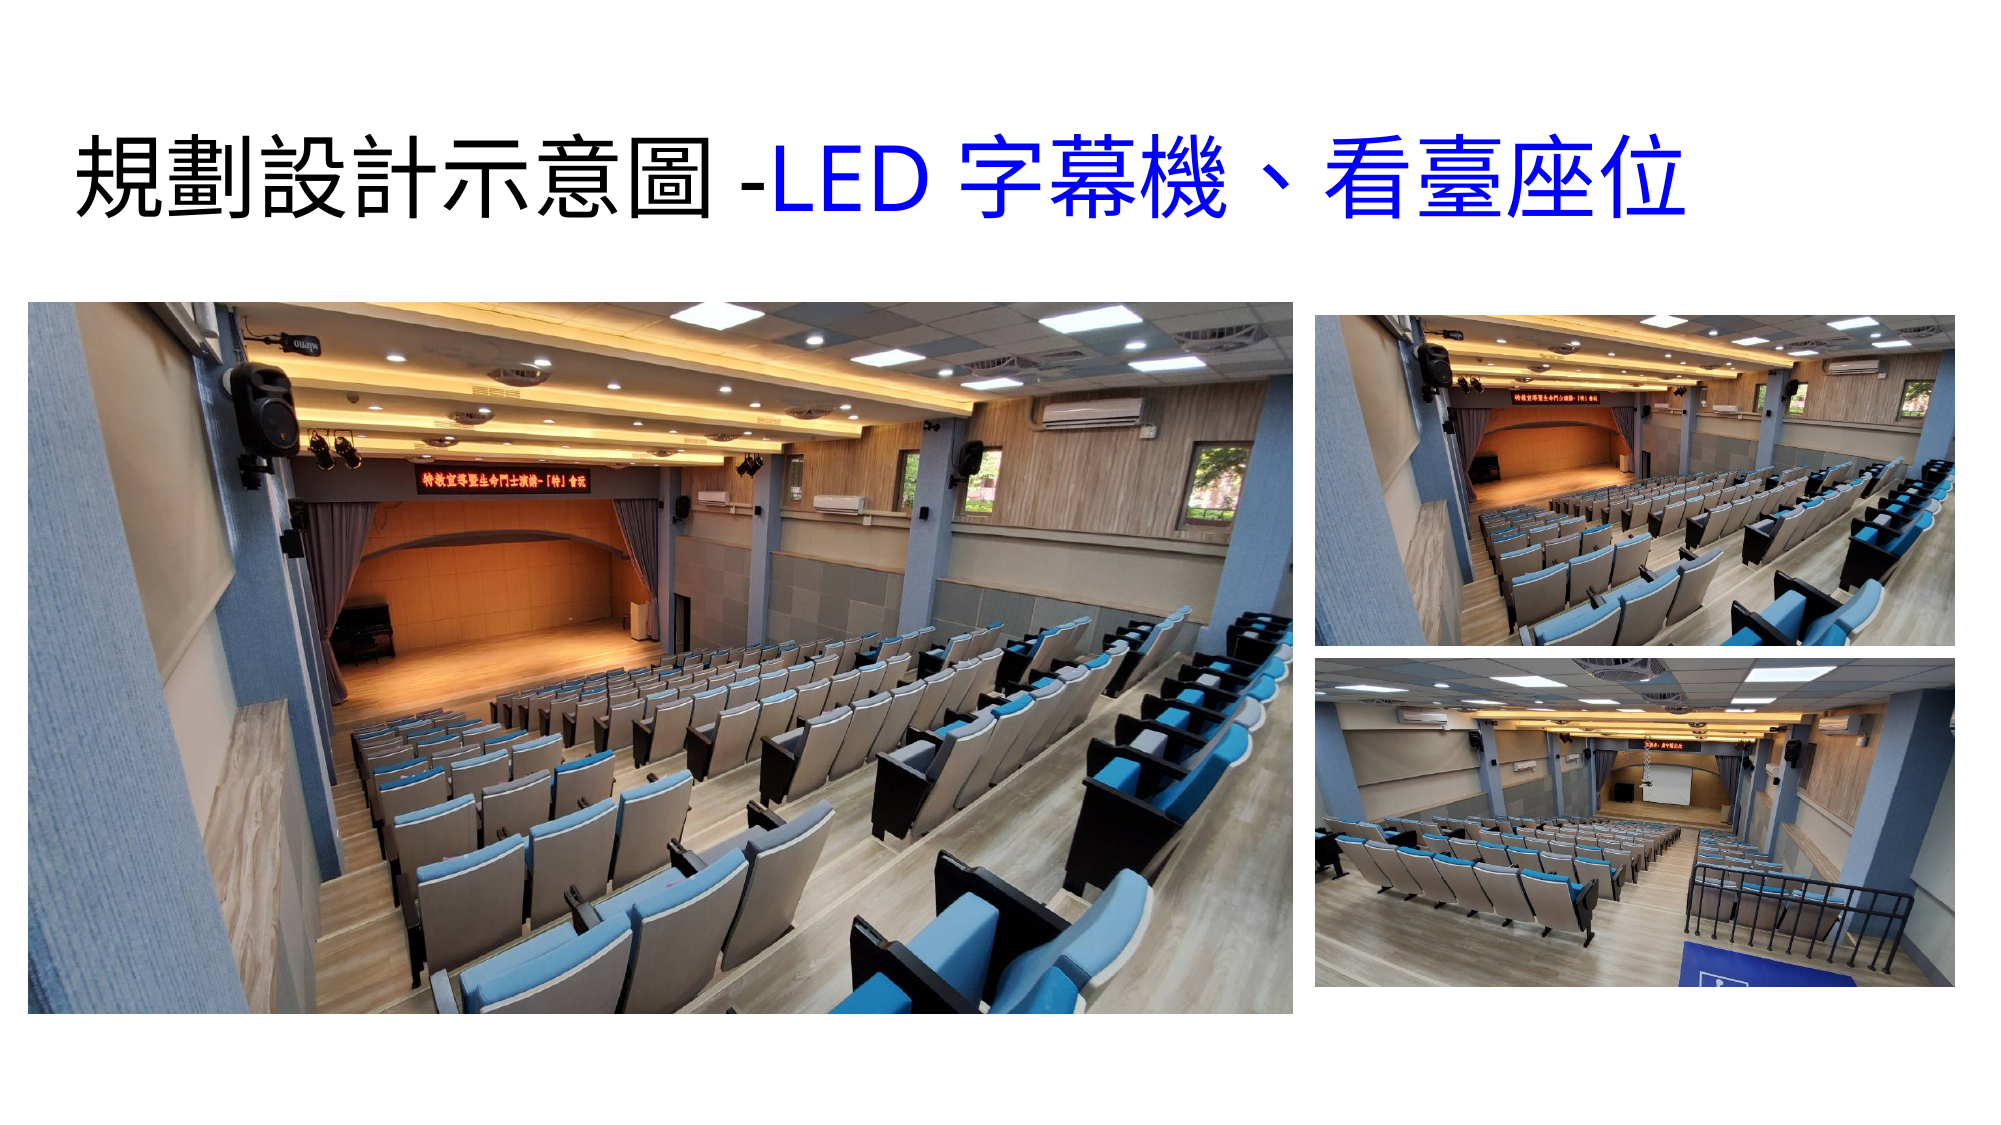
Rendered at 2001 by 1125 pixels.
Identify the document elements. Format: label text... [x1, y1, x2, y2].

picture [1315, 315, 1955, 646]
picture [28, 302, 1293, 1014]
title 規劃設計示意圖-LED字幕機、看臺座位 [58, 72, 1784, 291]
picture [1315, 658, 1955, 987]
